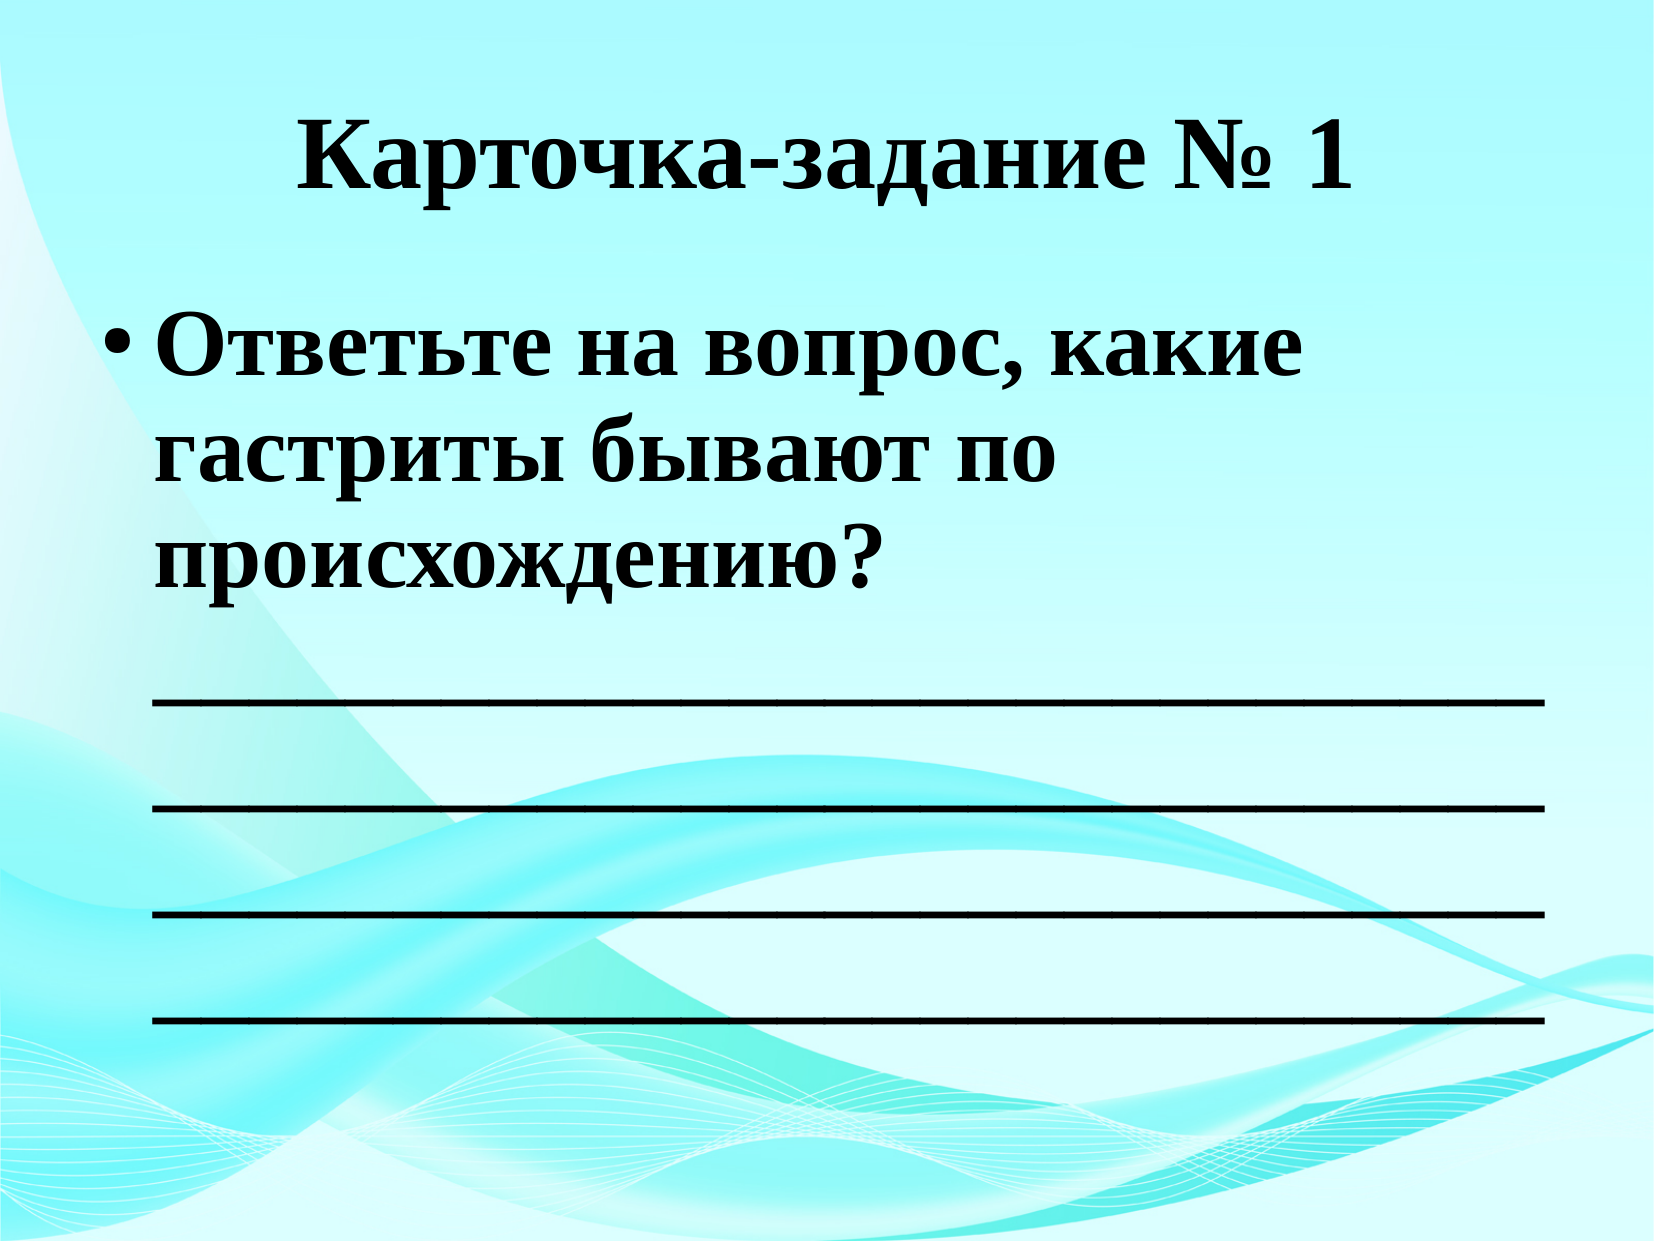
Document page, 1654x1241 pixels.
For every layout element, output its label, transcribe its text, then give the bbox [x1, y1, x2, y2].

list Ответьте на вопрос, какие гастриты бывают по происхождению?____________________________________________________________________________________________________________________ [82, 290, 1571, 1109]
picture [0, 0, 1654, 1241]
title Карточка-задание № 1 [82, 49, 1571, 257]
